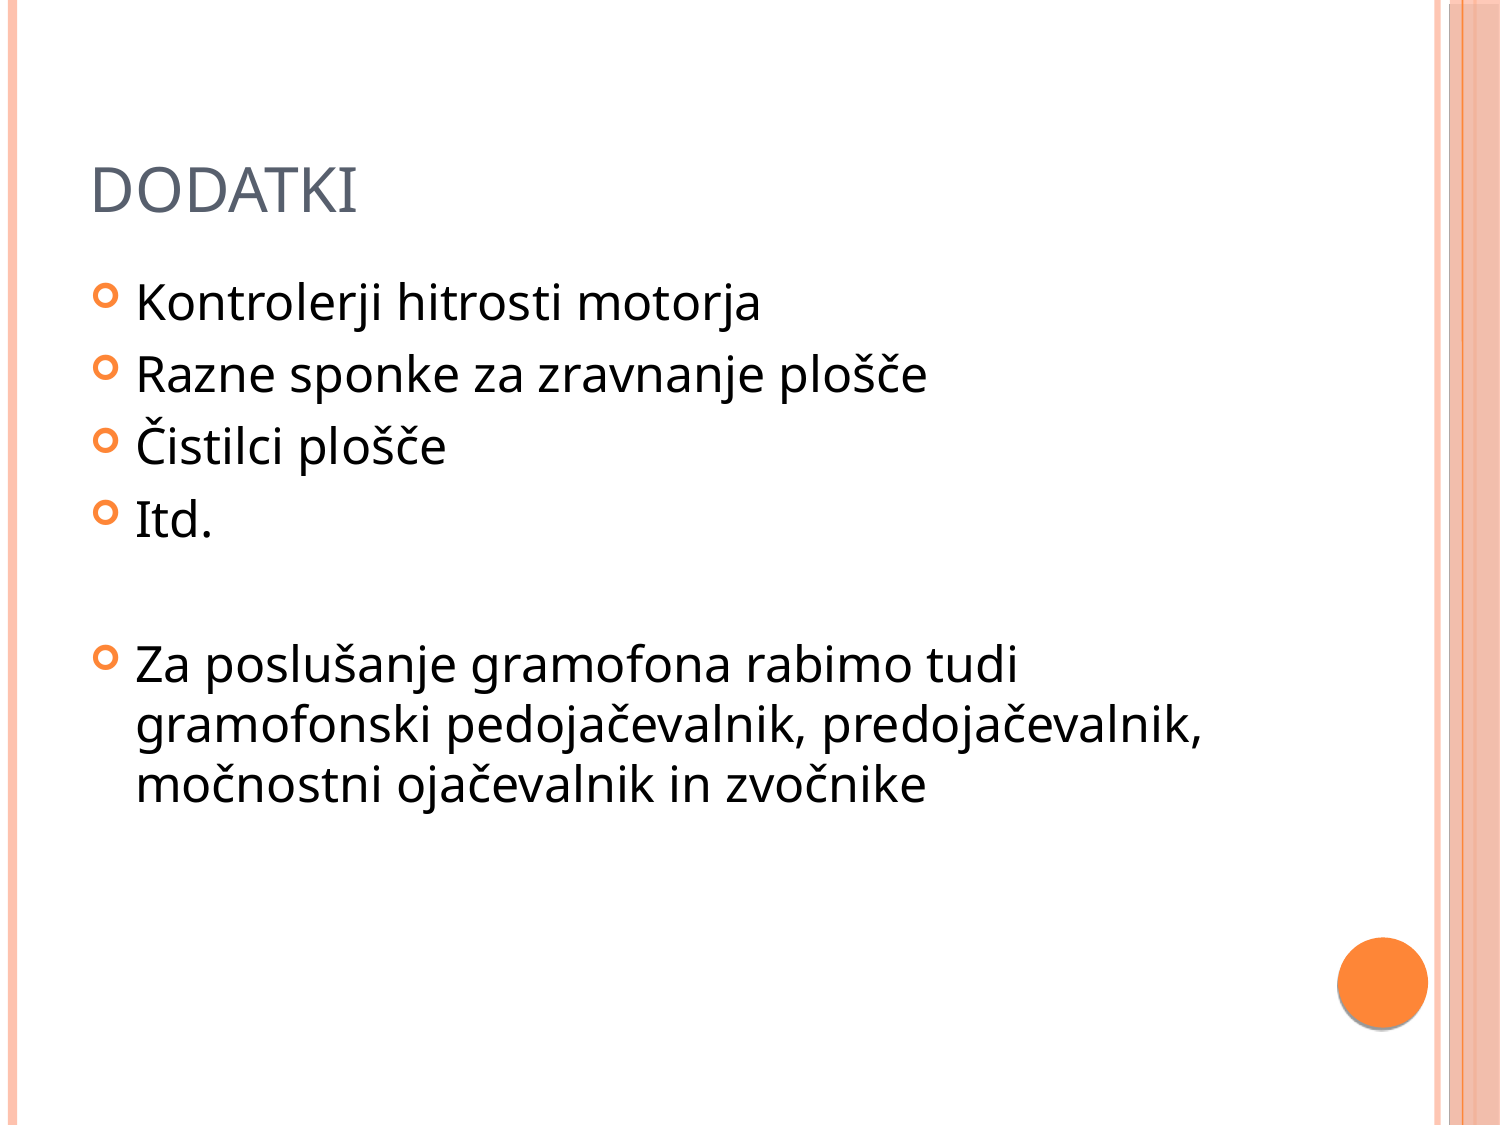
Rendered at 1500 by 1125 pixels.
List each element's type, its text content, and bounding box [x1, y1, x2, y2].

title Dodatki [75, 45, 1300, 233]
list Kontrolerji hitrosti motorja Razne sponke za zravnanje plošče Čistilci plošče Itd. Za poslušanje gramofona rabimo tudi gramofonski pedojačevalnik, predojačevalnik, močnostni ojačevalnik in zvočnike [75, 262, 1300, 1062]
